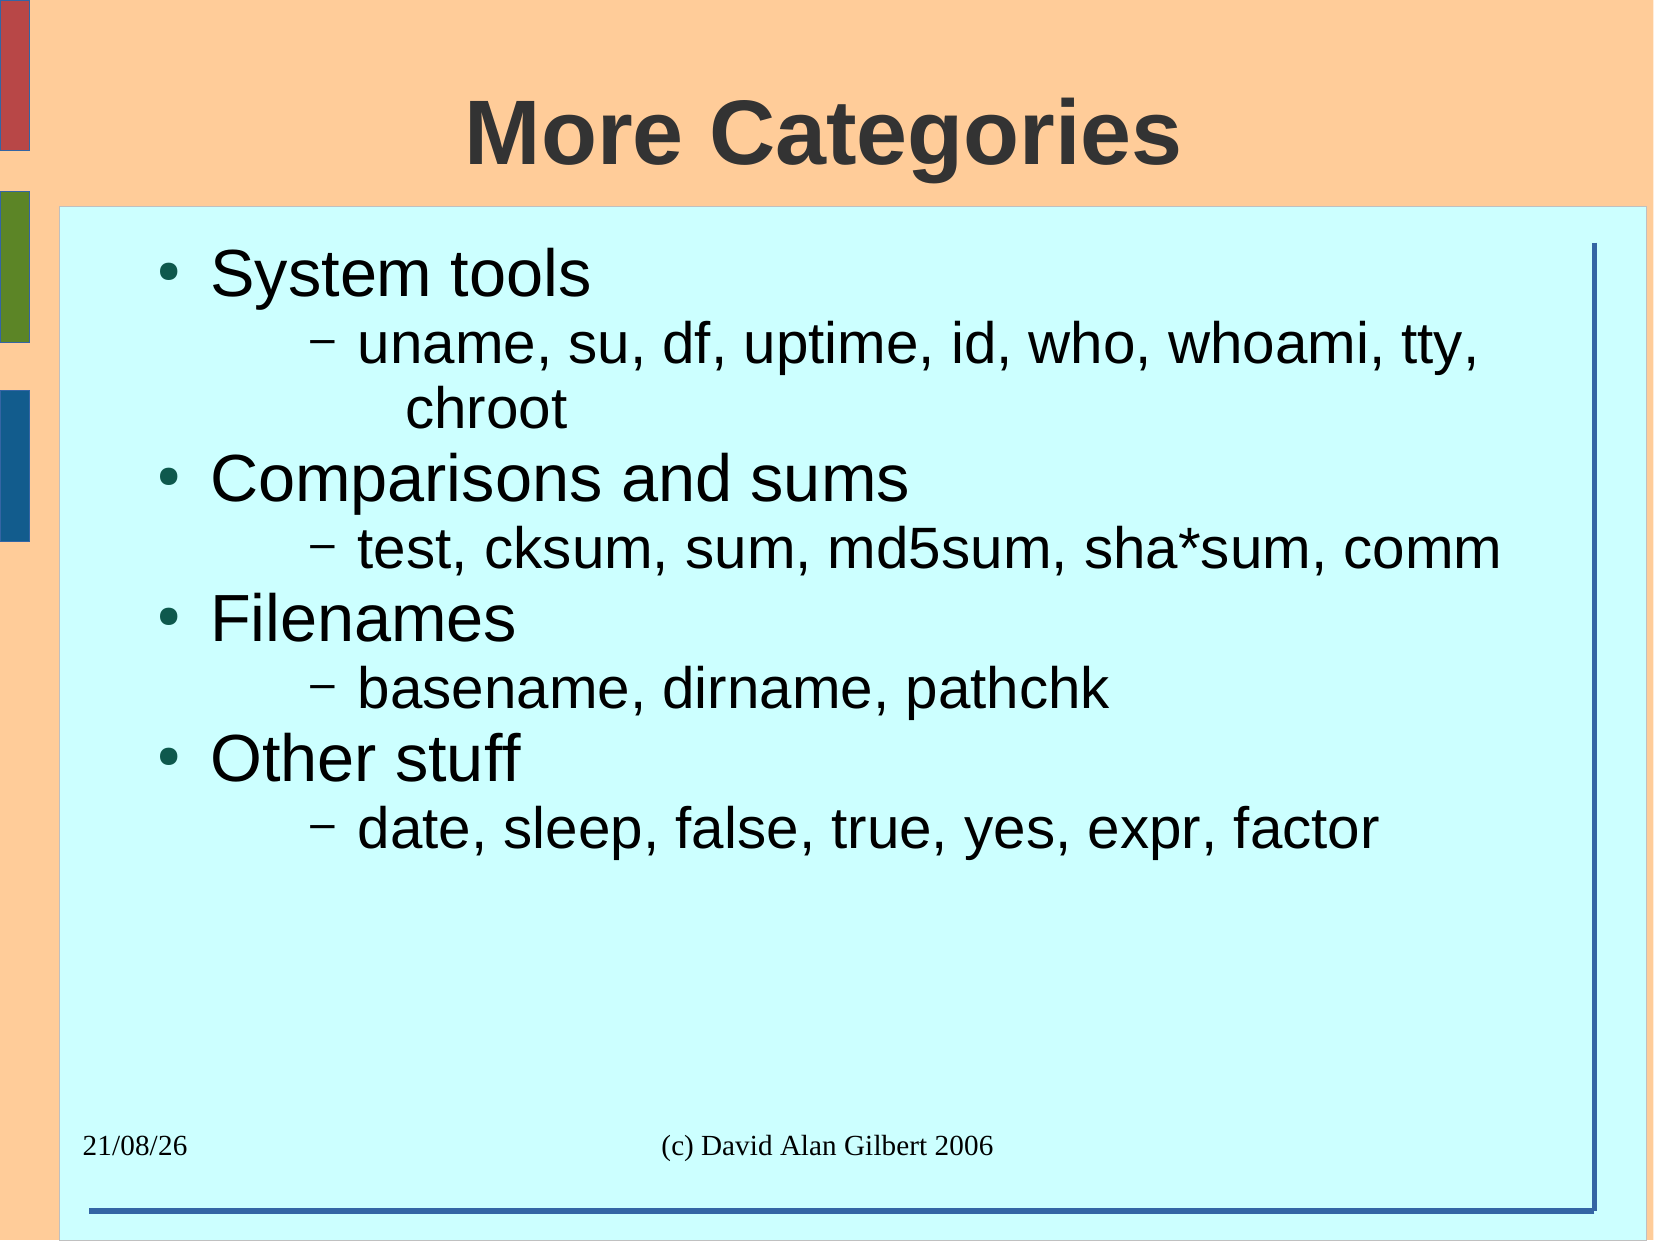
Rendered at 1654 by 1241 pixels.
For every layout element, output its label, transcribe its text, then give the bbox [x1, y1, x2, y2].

list System tools uname, su, df, uptime, id, who, whoami, tty, chroot Comparisons and sums test, cksum, sum, md5sum, sha*sum, comm Filenames basename, dirname, pathchk Other stuff date, sleep, false, true, yes, expr, factor [121, 236, 1534, 1127]
title More Categories [118, 29, 1531, 237]
